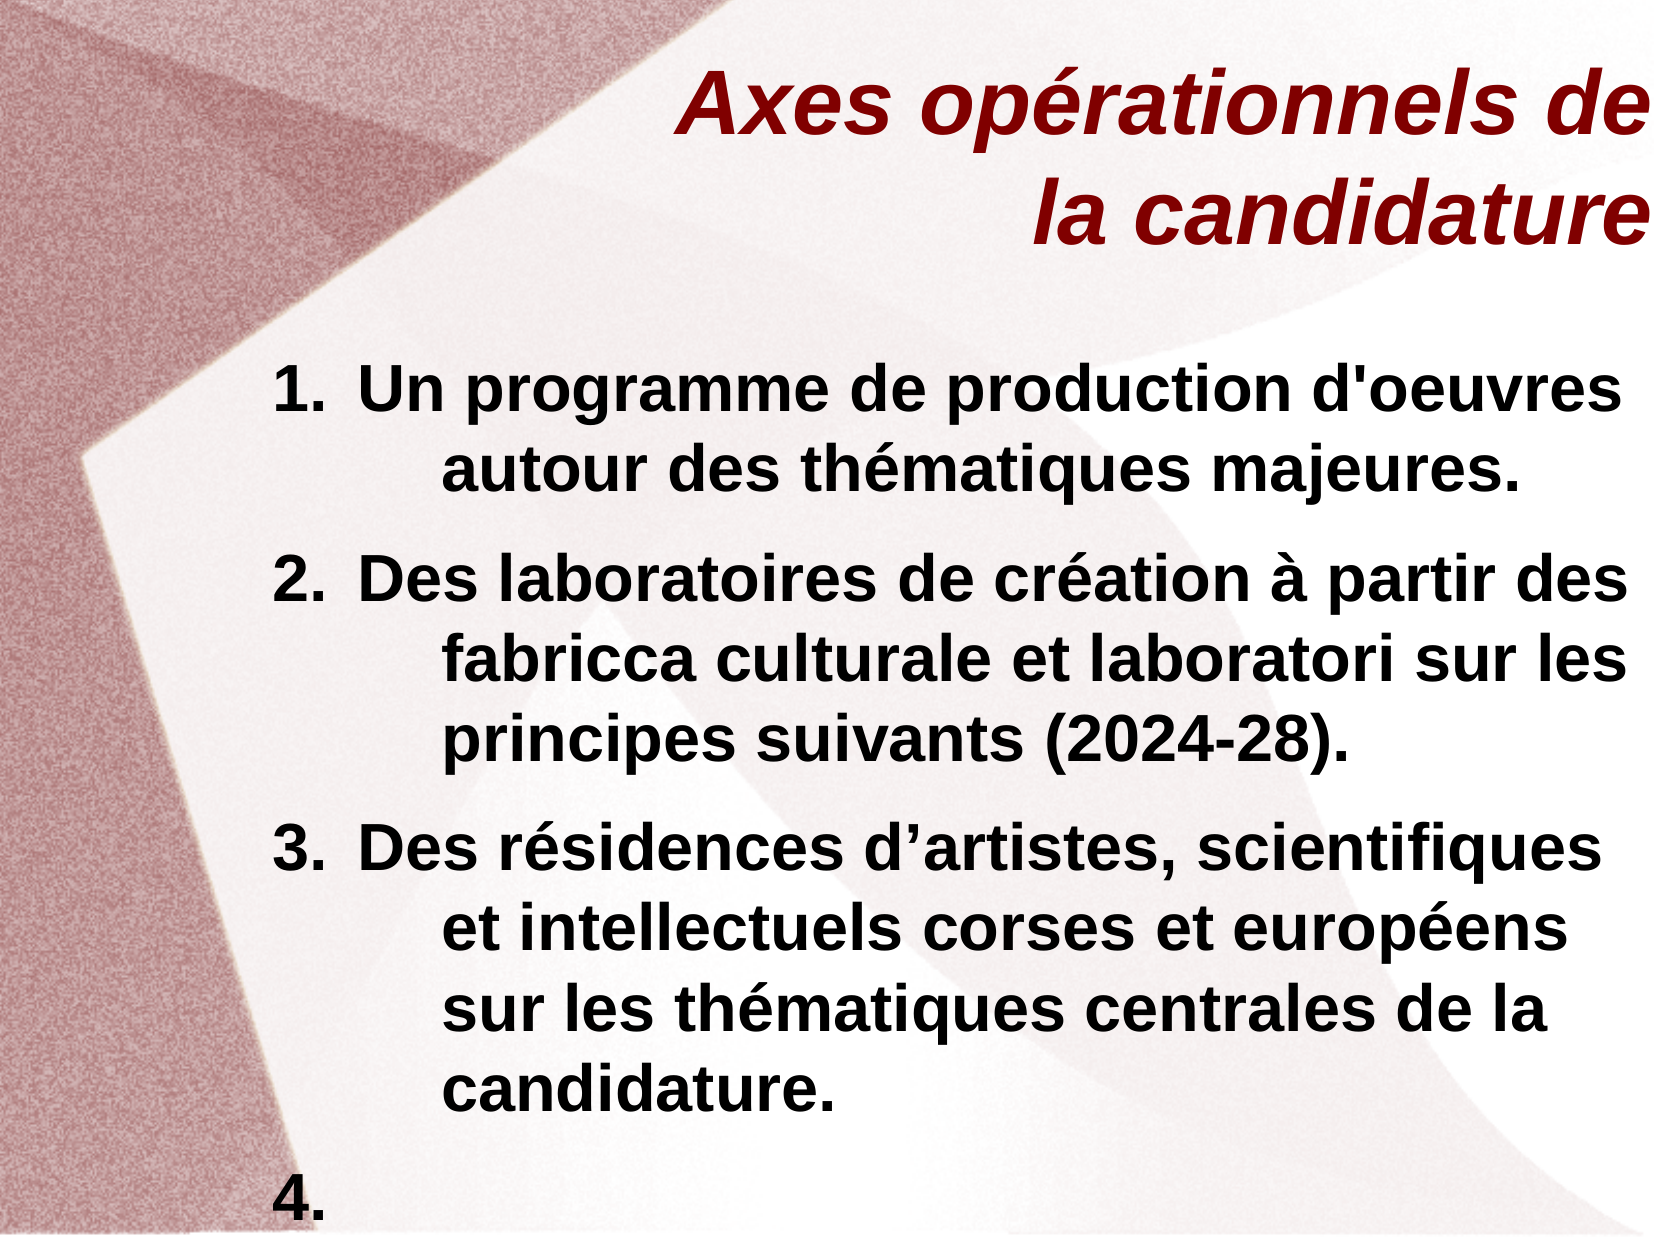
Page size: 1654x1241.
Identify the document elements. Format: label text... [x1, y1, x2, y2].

title Axes opérationnels de la candidature [643, 41, 1654, 265]
list Un programme de production d'oeuvres autour des thématiques majeures. Des laboratoires de création à partir des fabricca culturale et laboratori sur les principes suivants (2024-28). Des résidences d’artistes, scientifiques et intellectuels corses et européens sur les thématiques centrales de la candidature. [272, 344, 1654, 1136]
